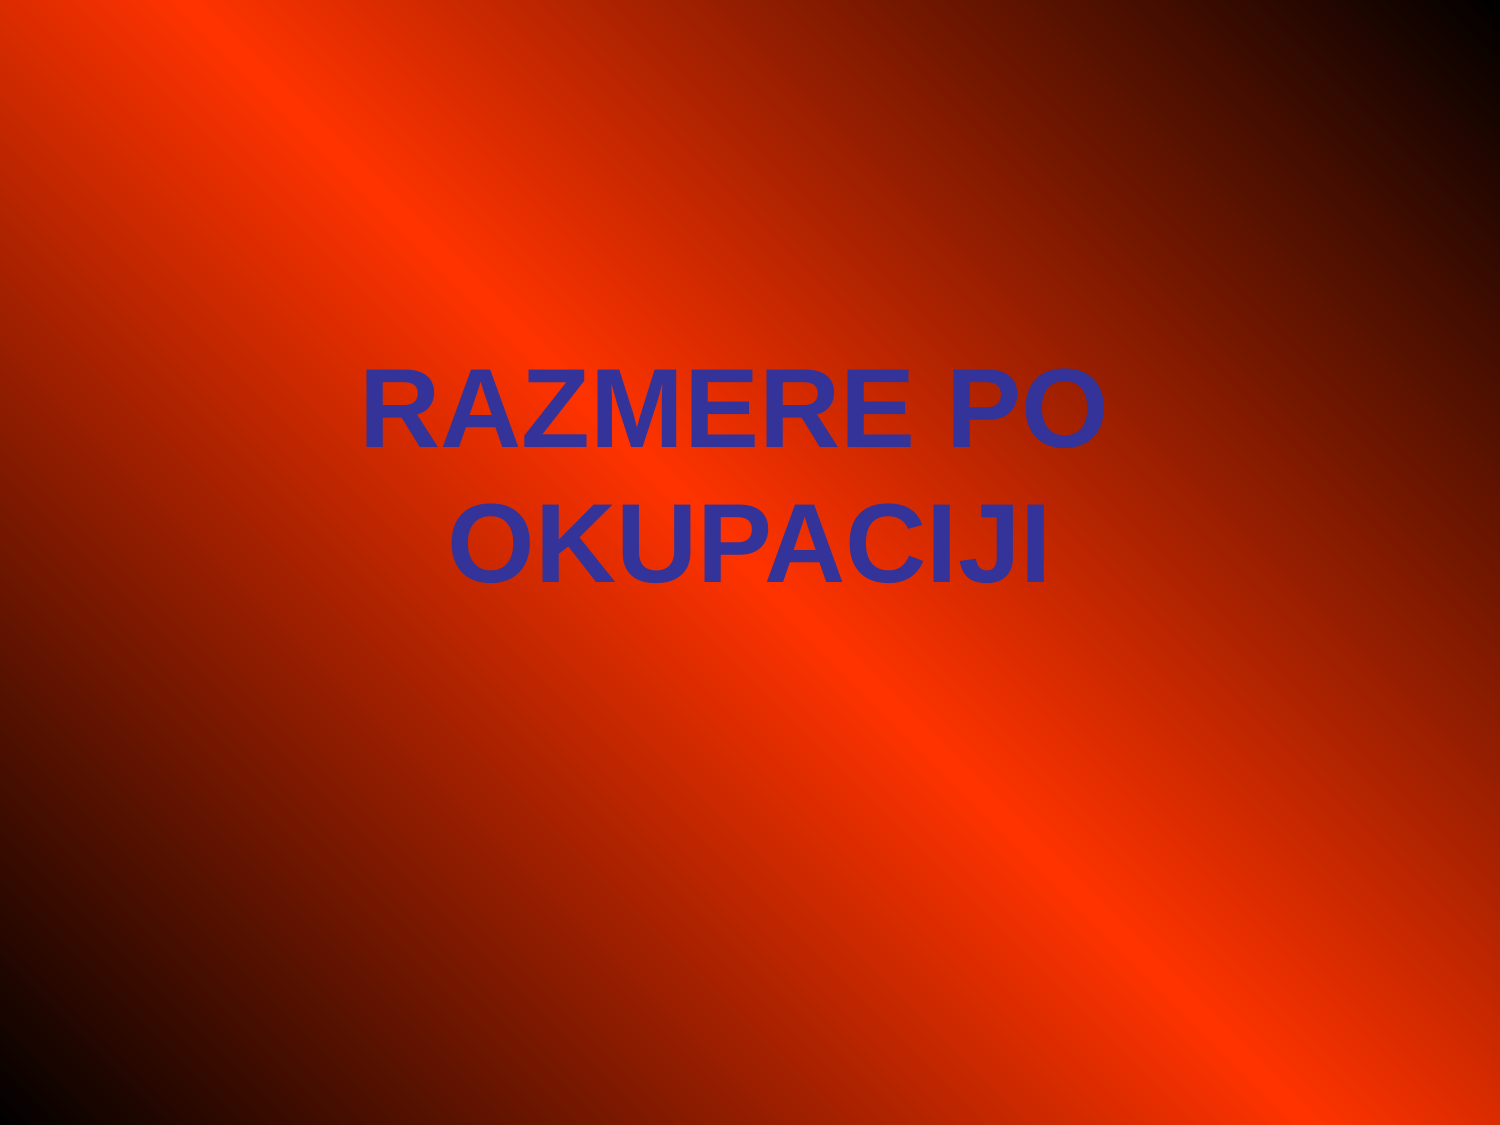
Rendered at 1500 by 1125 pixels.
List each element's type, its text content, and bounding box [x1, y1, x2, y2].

title RAZMERE PO OKUPACIJI [112, 349, 1388, 591]
